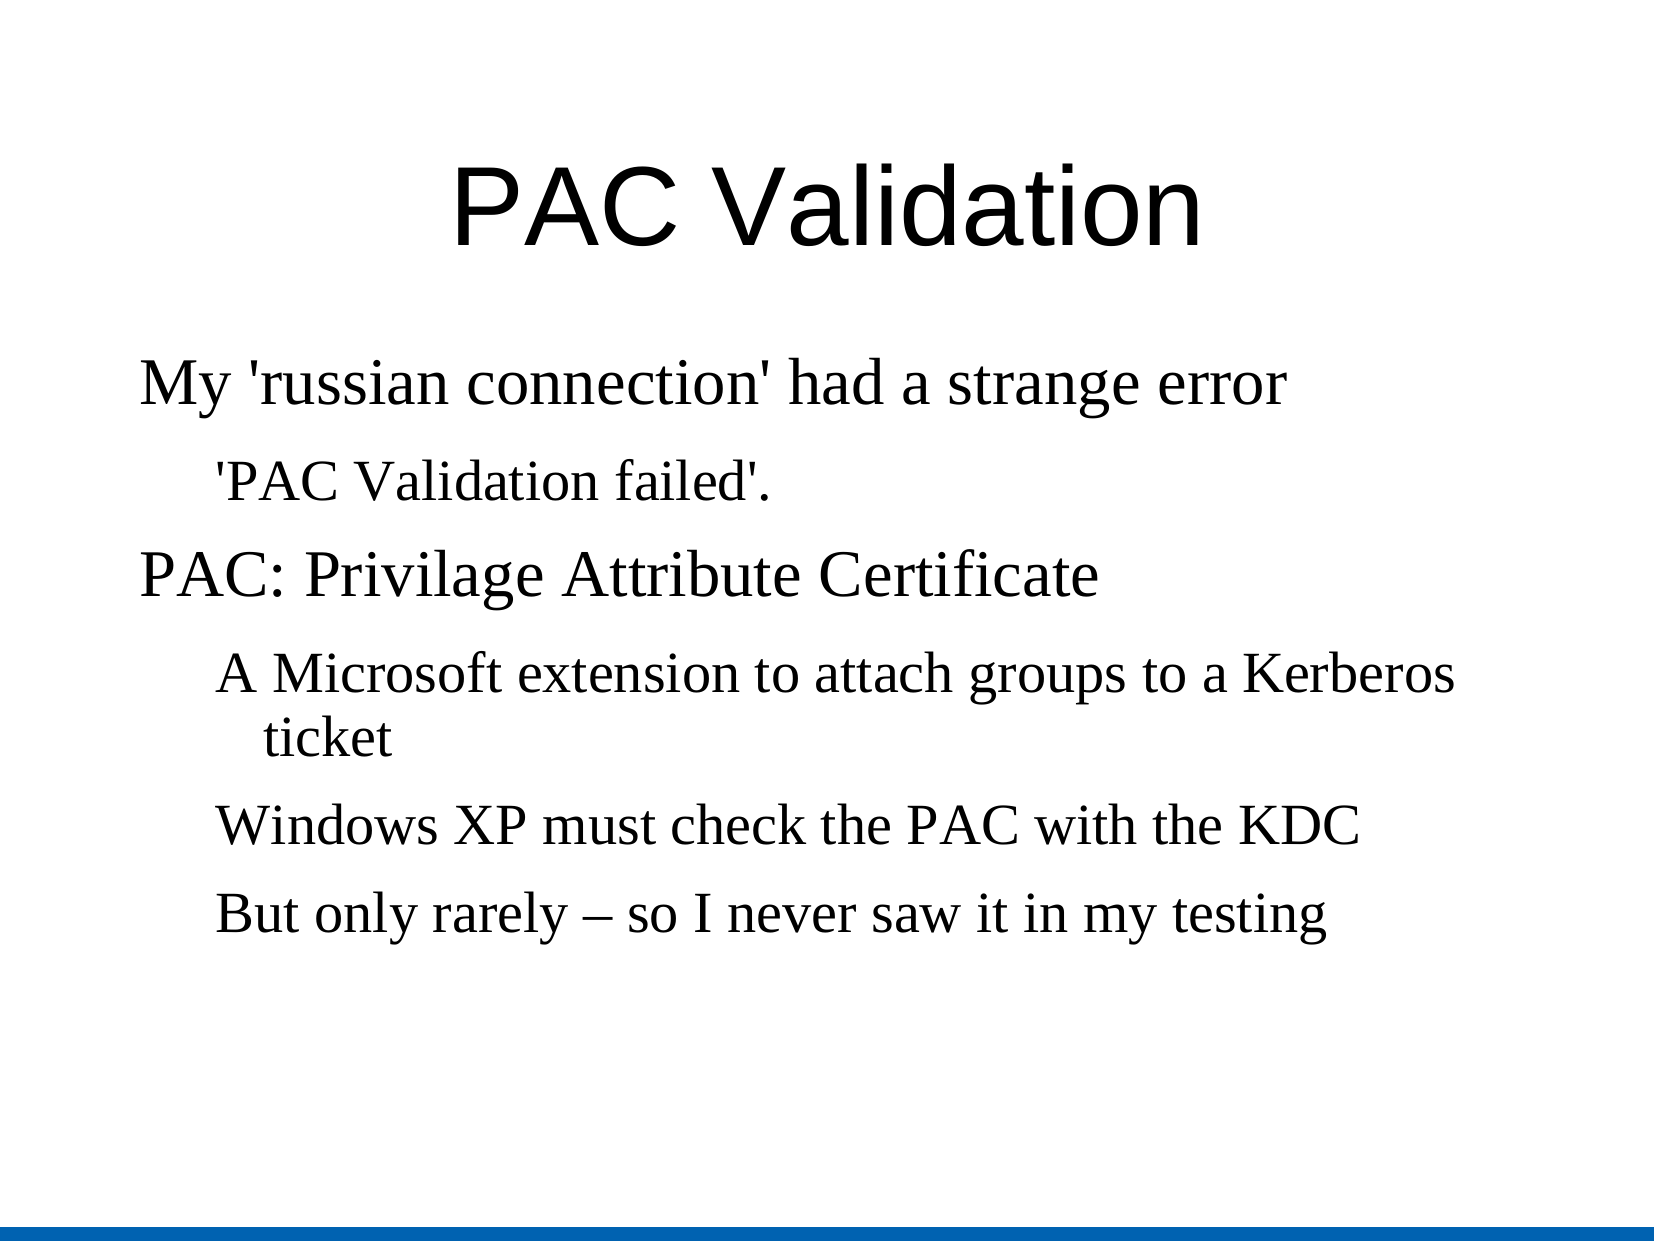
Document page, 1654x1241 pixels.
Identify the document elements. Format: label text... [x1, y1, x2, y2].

list My 'russian connection' had a strange error 'PAC Validation failed'. PAC: Privilage Attribute Certificate A Microsoft extension to attach groups to a Kerberos ticket Windows XP must check the PAC with the KDC But only rarely – so I never saw it in my testing [121, 344, 1534, 1112]
title PAC Validation [121, 110, 1534, 303]
